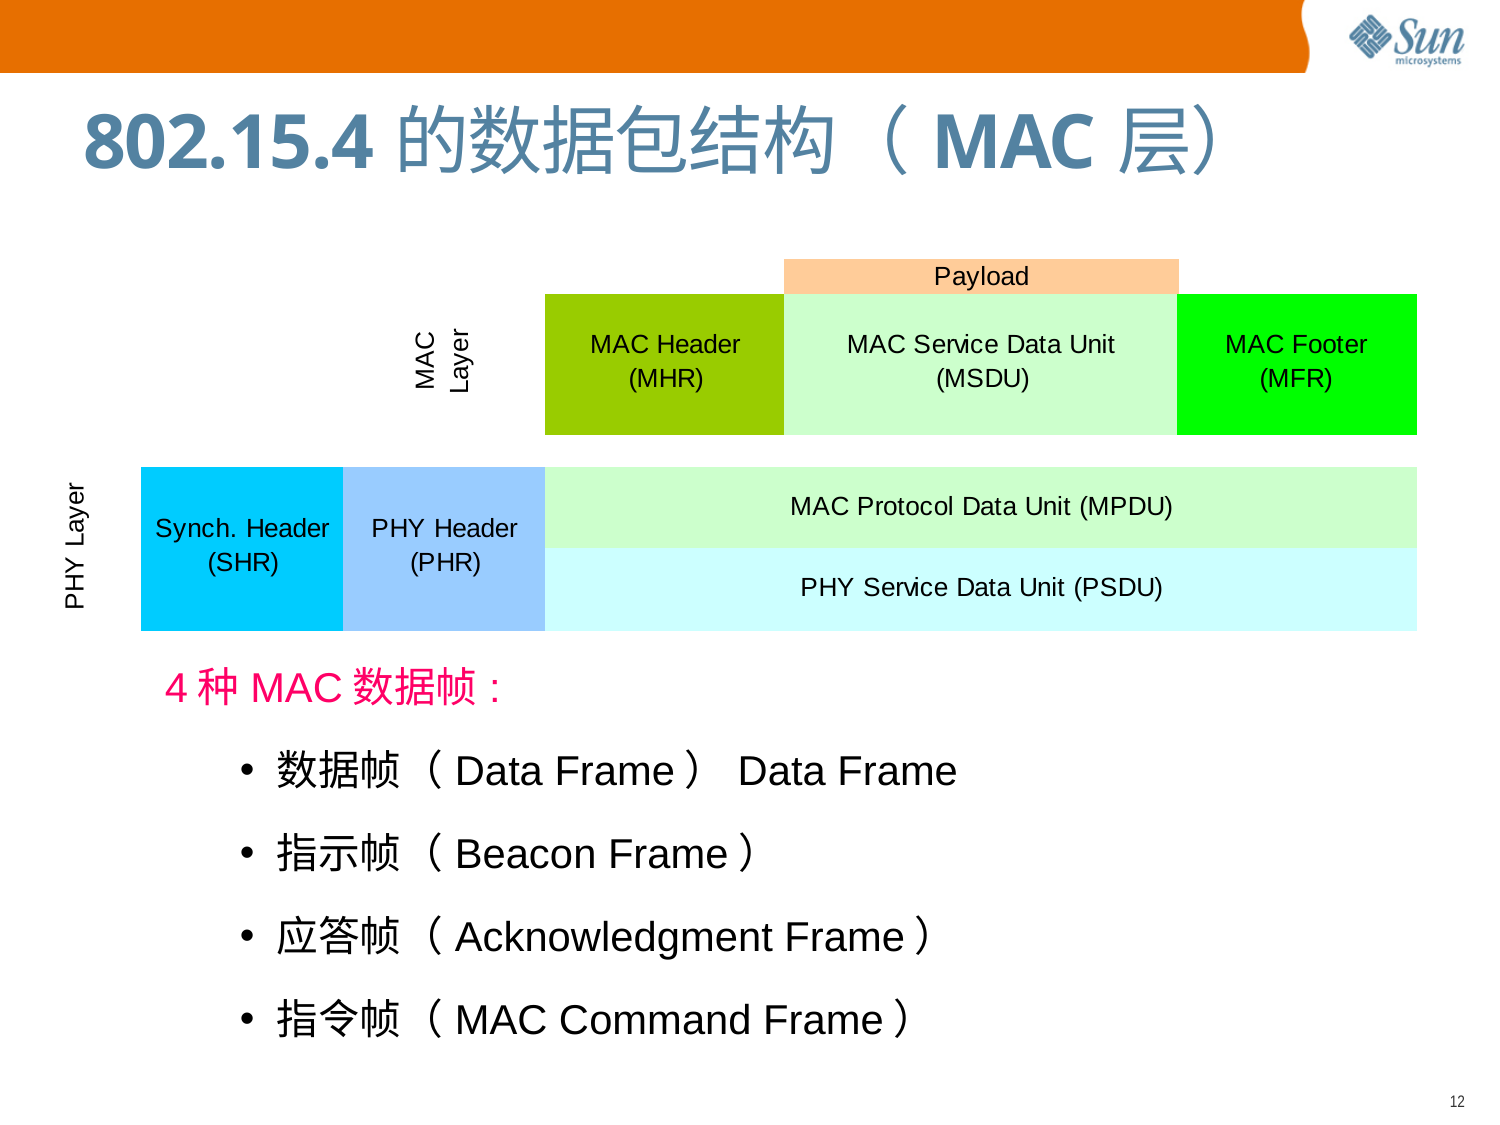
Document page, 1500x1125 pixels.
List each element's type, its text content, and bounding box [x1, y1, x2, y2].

title 802.15.4的数据包结构（MAC层） [83, 94, 1446, 199]
picture [0, 0, 1500, 73]
text_box 4种MAC数据帧: 数据帧（Data Frame）Data Frame 指示帧（Beacon Frame） 应答帧（Acknowledgment Frame） 指令帧（MAC Command Frame） [150, 650, 1063, 1055]
chart [11, 121, 1500, 747]
